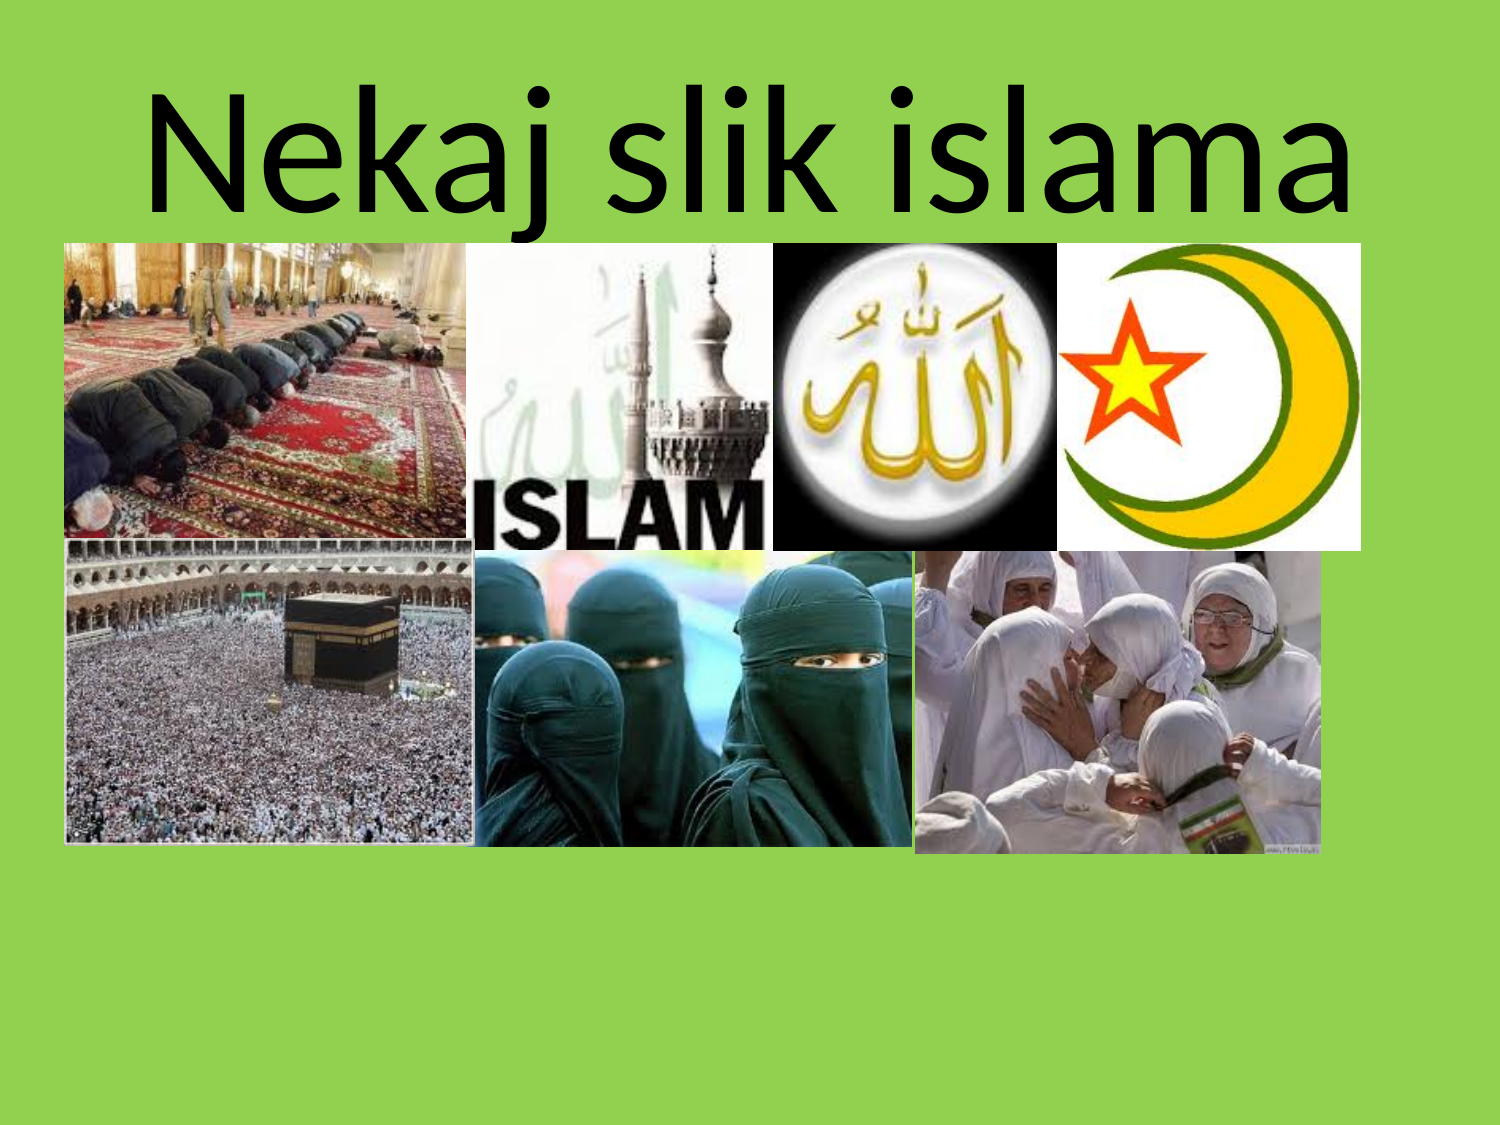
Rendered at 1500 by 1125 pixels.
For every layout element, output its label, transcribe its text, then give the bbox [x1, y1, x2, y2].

title Nekaj slik islama [75, 45, 1425, 233]
picture [64, 243, 1361, 854]
